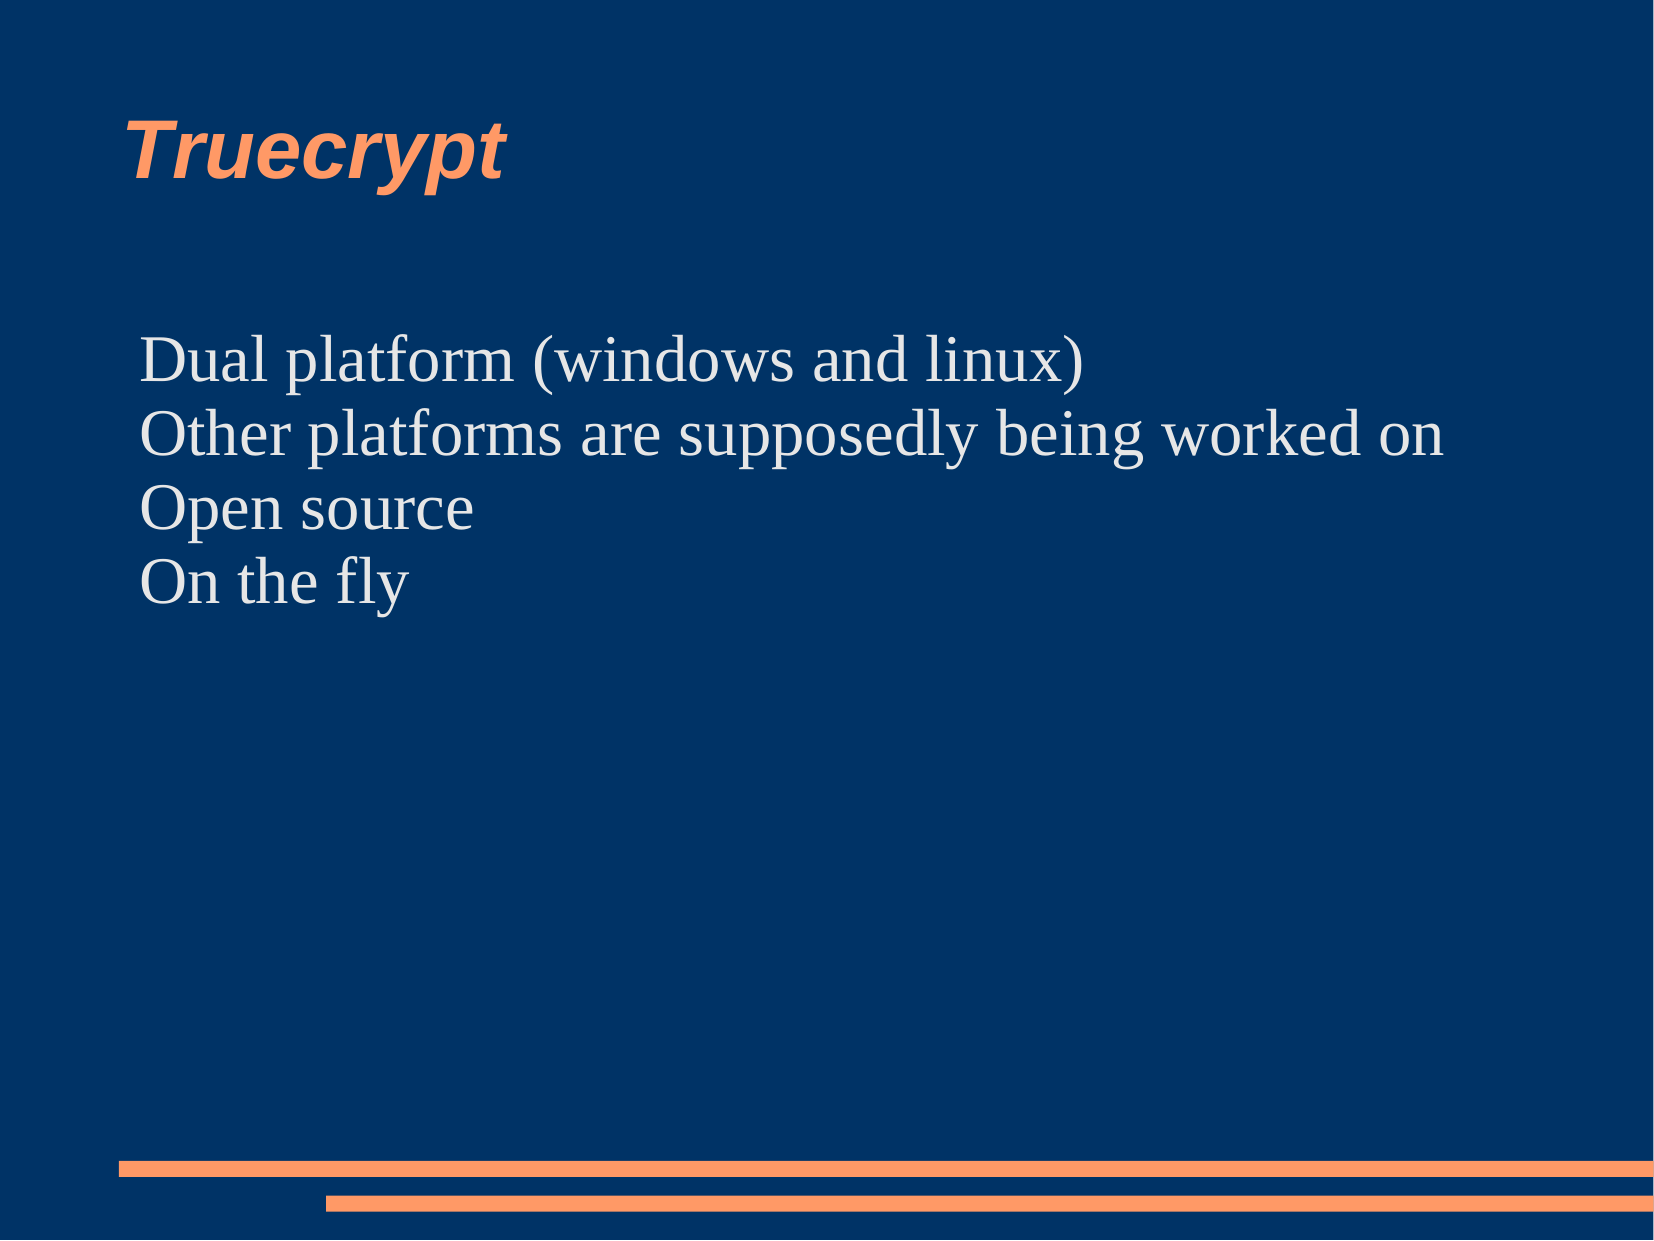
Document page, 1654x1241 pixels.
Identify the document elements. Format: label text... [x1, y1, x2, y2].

title Truecrypt [121, 46, 1534, 254]
list Dual platform (windows and linux) Other platforms are supposedly being worked on Open source On the fly [121, 322, 1561, 1132]
